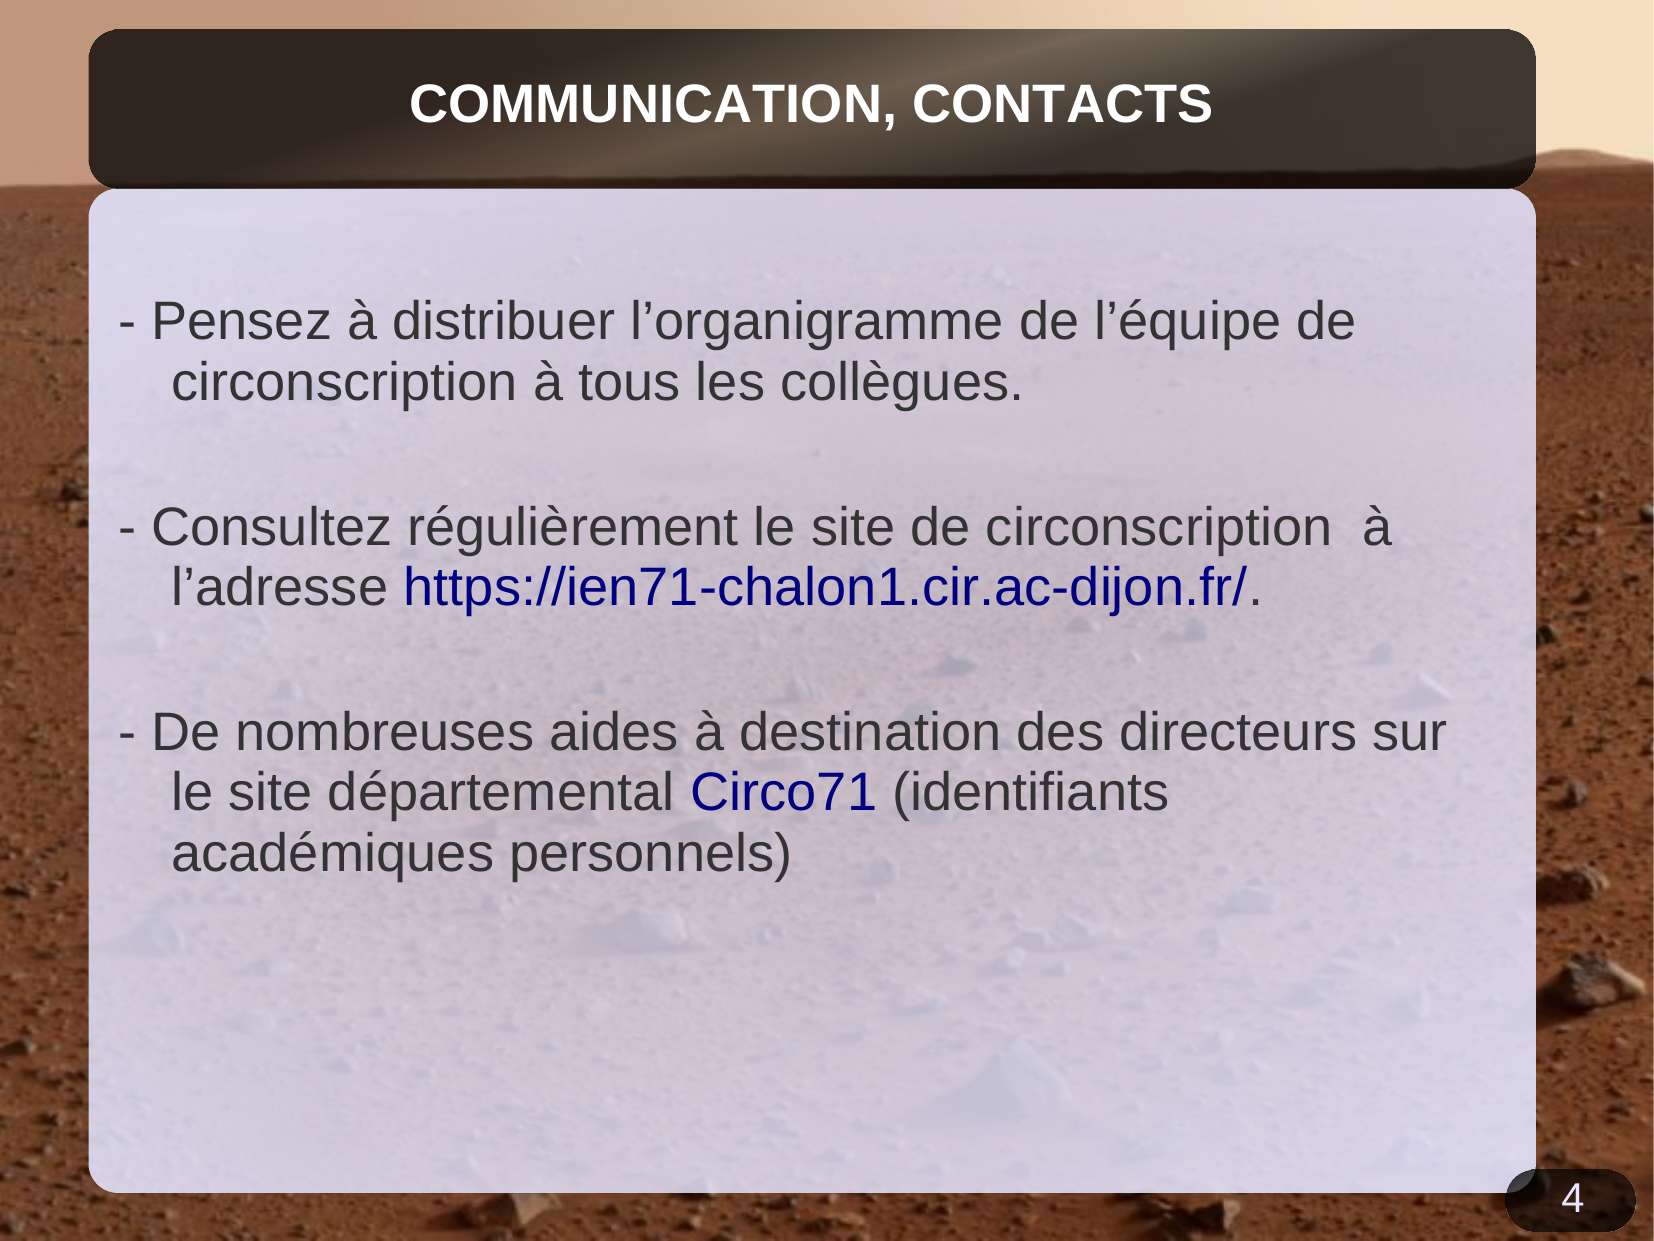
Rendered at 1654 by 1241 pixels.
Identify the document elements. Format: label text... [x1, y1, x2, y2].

title COMMUNICATION, CONTACTS [118, 59, 1506, 148]
list - Pensez à distribuer l’organigramme de l’équipe de circonscription à tous les collègues. - Consultez régulièrement le site de circonscription à l’adresse https://ien71-chalon1.cir.ac-dijon.fr/. - De nombreuses aides à destination des directeurs sur le site départemental Circo71 (identifiants académiques personnels) [118, 218, 1477, 1164]
picture [0, 0, 1654, 1241]
